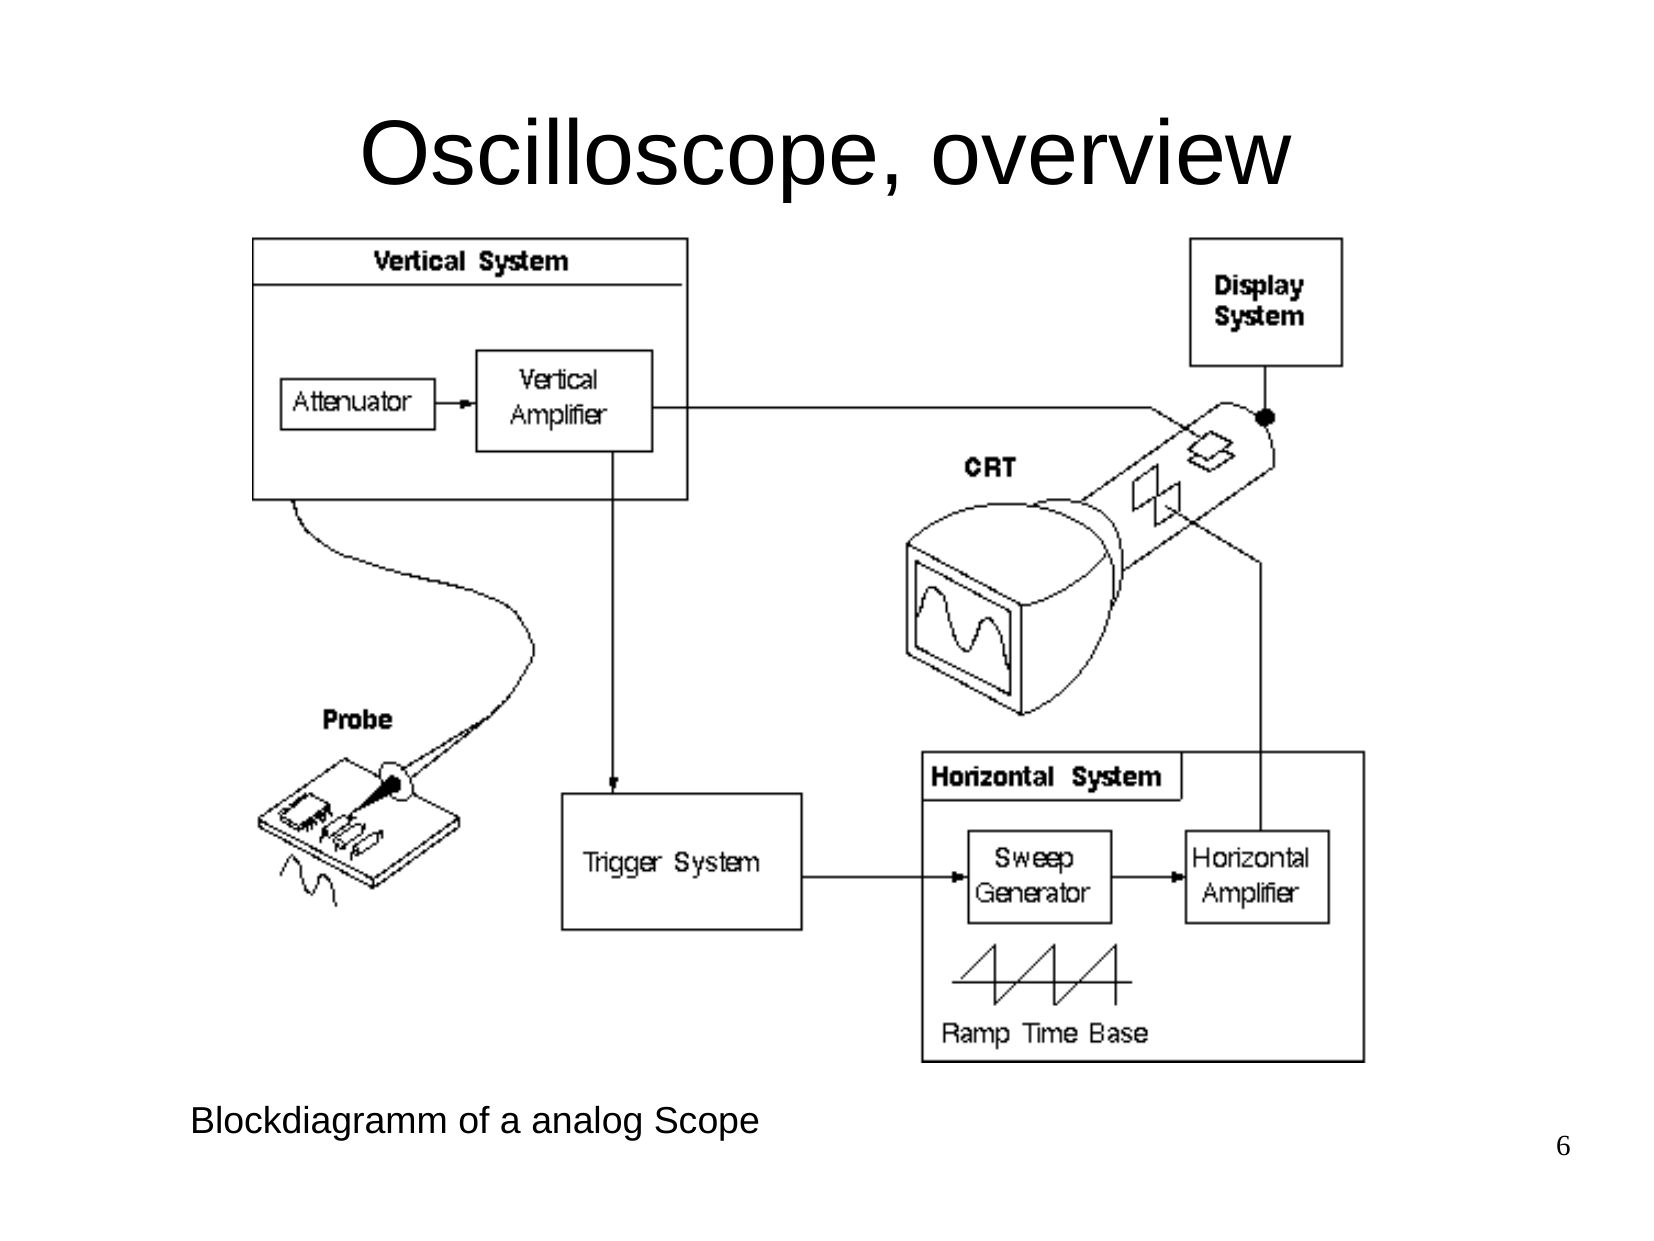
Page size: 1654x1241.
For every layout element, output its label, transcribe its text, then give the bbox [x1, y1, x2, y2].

title Oscilloscope, overview [82, 49, 1571, 257]
picture [252, 236, 1370, 1064]
text_box Blockdiagramm of a analog Scope [175, 1092, 775, 1150]
